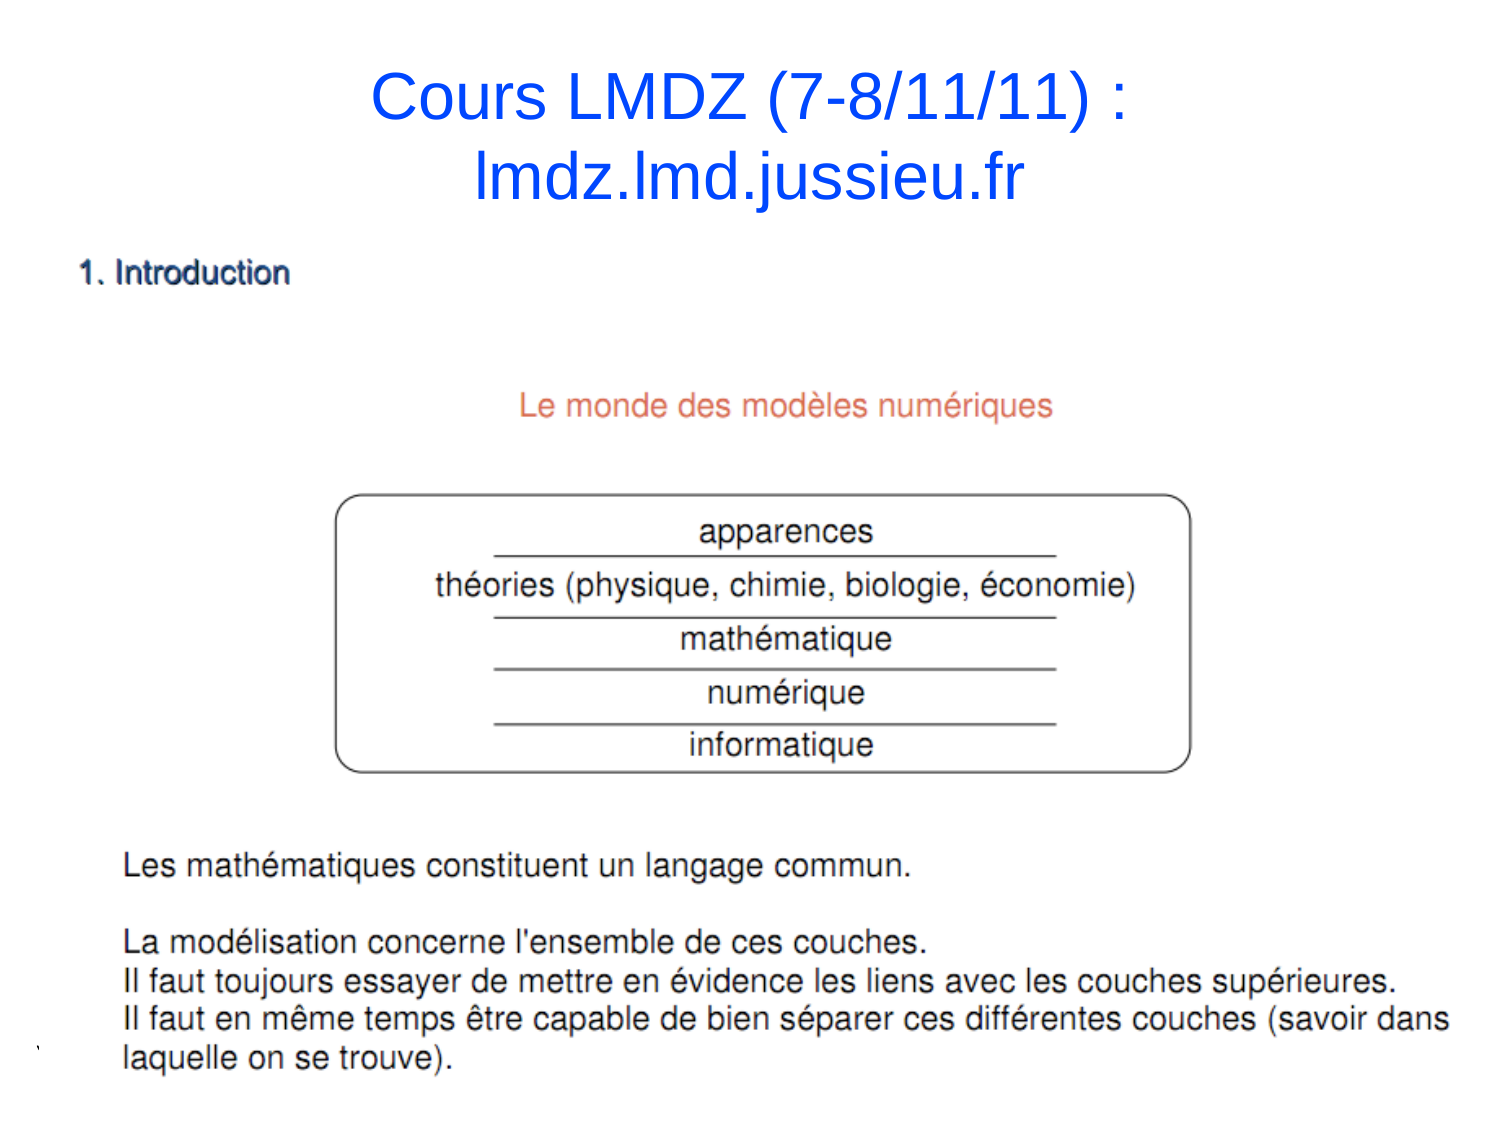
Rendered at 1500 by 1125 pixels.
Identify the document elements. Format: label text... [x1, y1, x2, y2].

text_box Cours LMDZ (7-8/11/11) : lmdz.lmd.jussieu.fr [75, 45, 1426, 233]
picture [39, 236, 1476, 1100]
